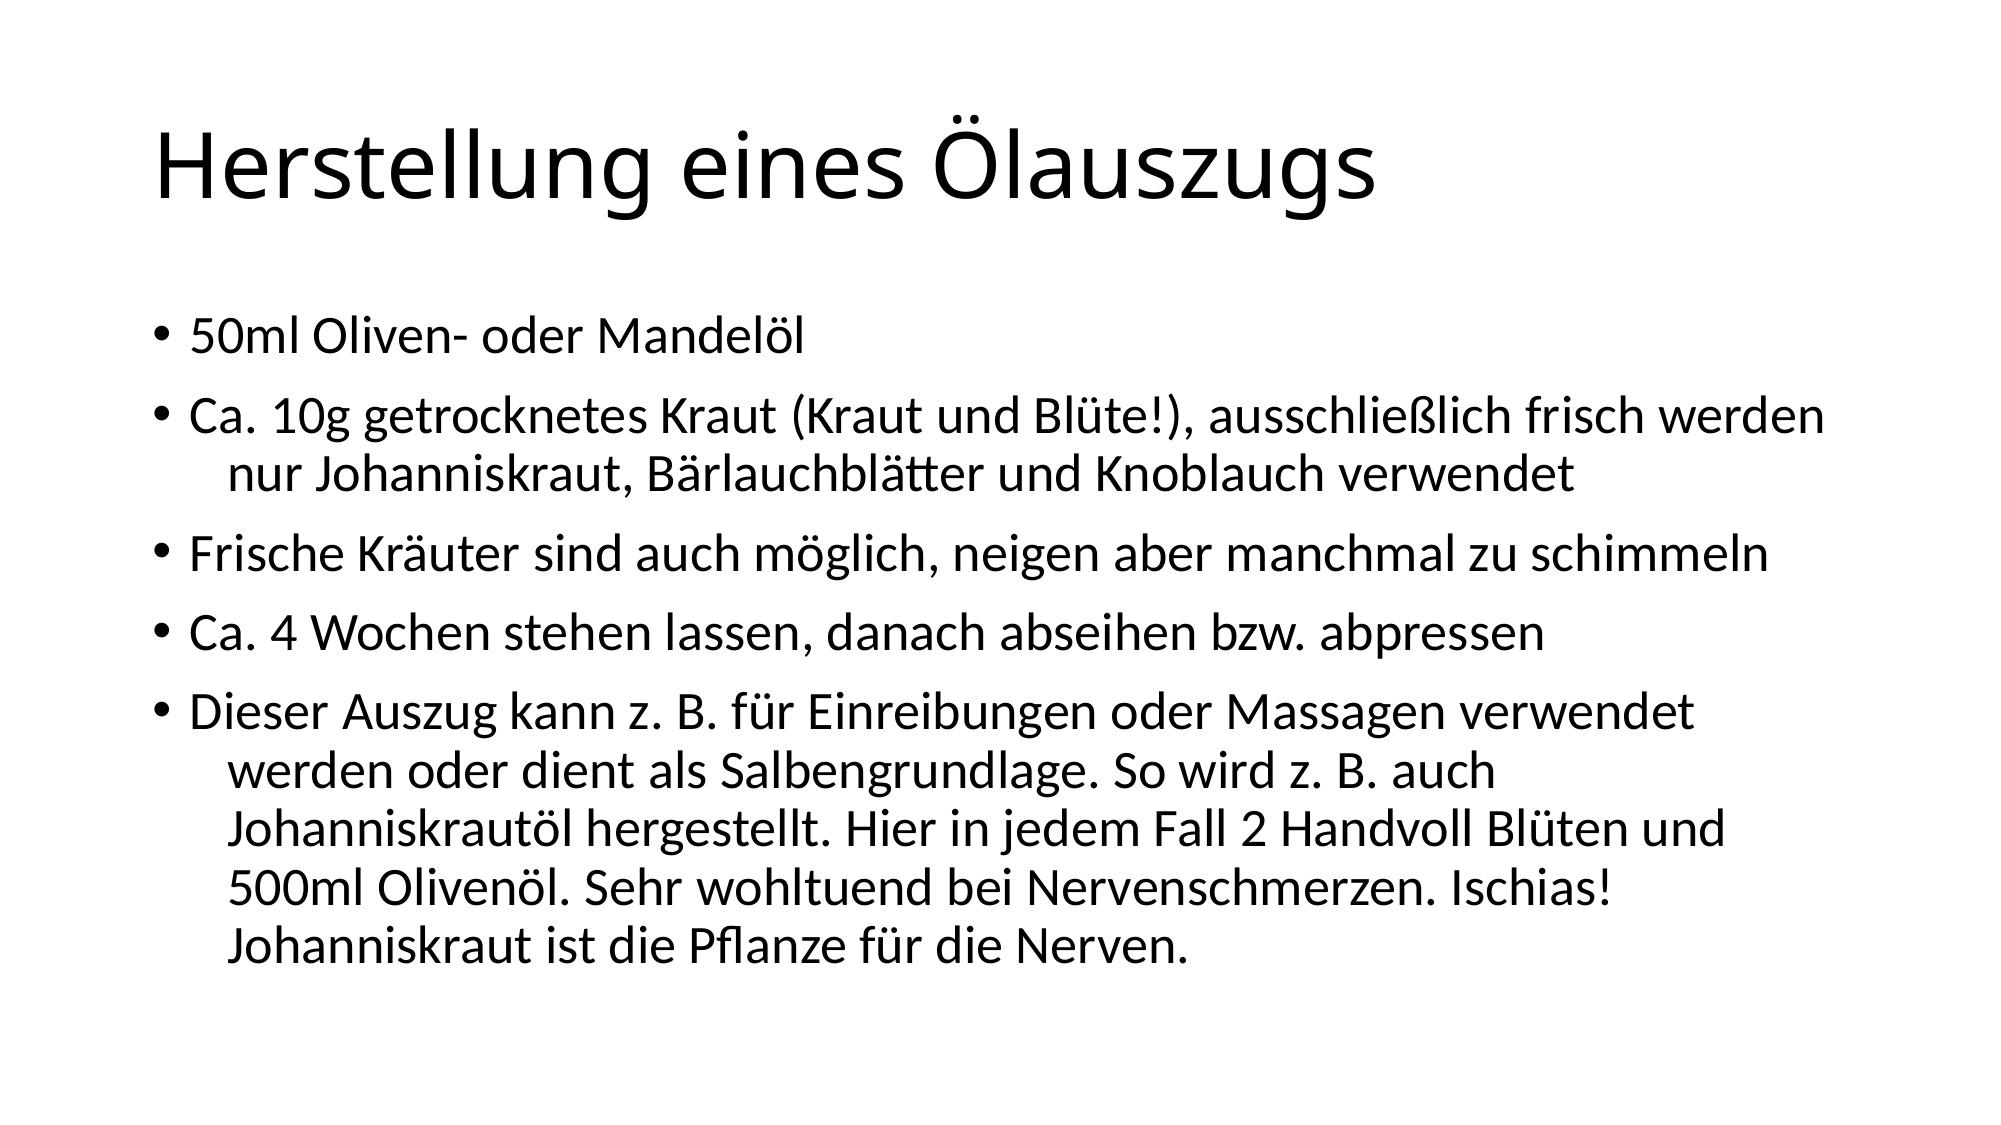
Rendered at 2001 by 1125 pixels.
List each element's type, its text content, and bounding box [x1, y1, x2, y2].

list 50ml Oliven- oder Mandelöl Ca. 10g getrocknetes Kraut (Kraut und Blüte!), ausschließlich frisch werden nur Johanniskraut, Bärlauchblätter und Knoblauch verwendet Frische Kräuter sind auch möglich, neigen aber manchmal zu schimmeln Ca. 4 Wochen stehen lassen, danach abseihen bzw. abpressen Dieser Auszug kann z. B. für Einreibungen oder Massagen verwendet werden oder dient als Salbengrundlage. So wird z. B. auch Johanniskrautöl hergestellt. Hier in jedem Fall 2 Handvoll Blüten und 500ml Olivenöl. Sehr wohltuend bei Nervenschmerzen. Ischias! Johanniskraut ist die Pflanze für die Nerven. [137, 299, 1863, 1014]
title Herstellung eines Ölauszugs [137, 59, 1863, 278]
